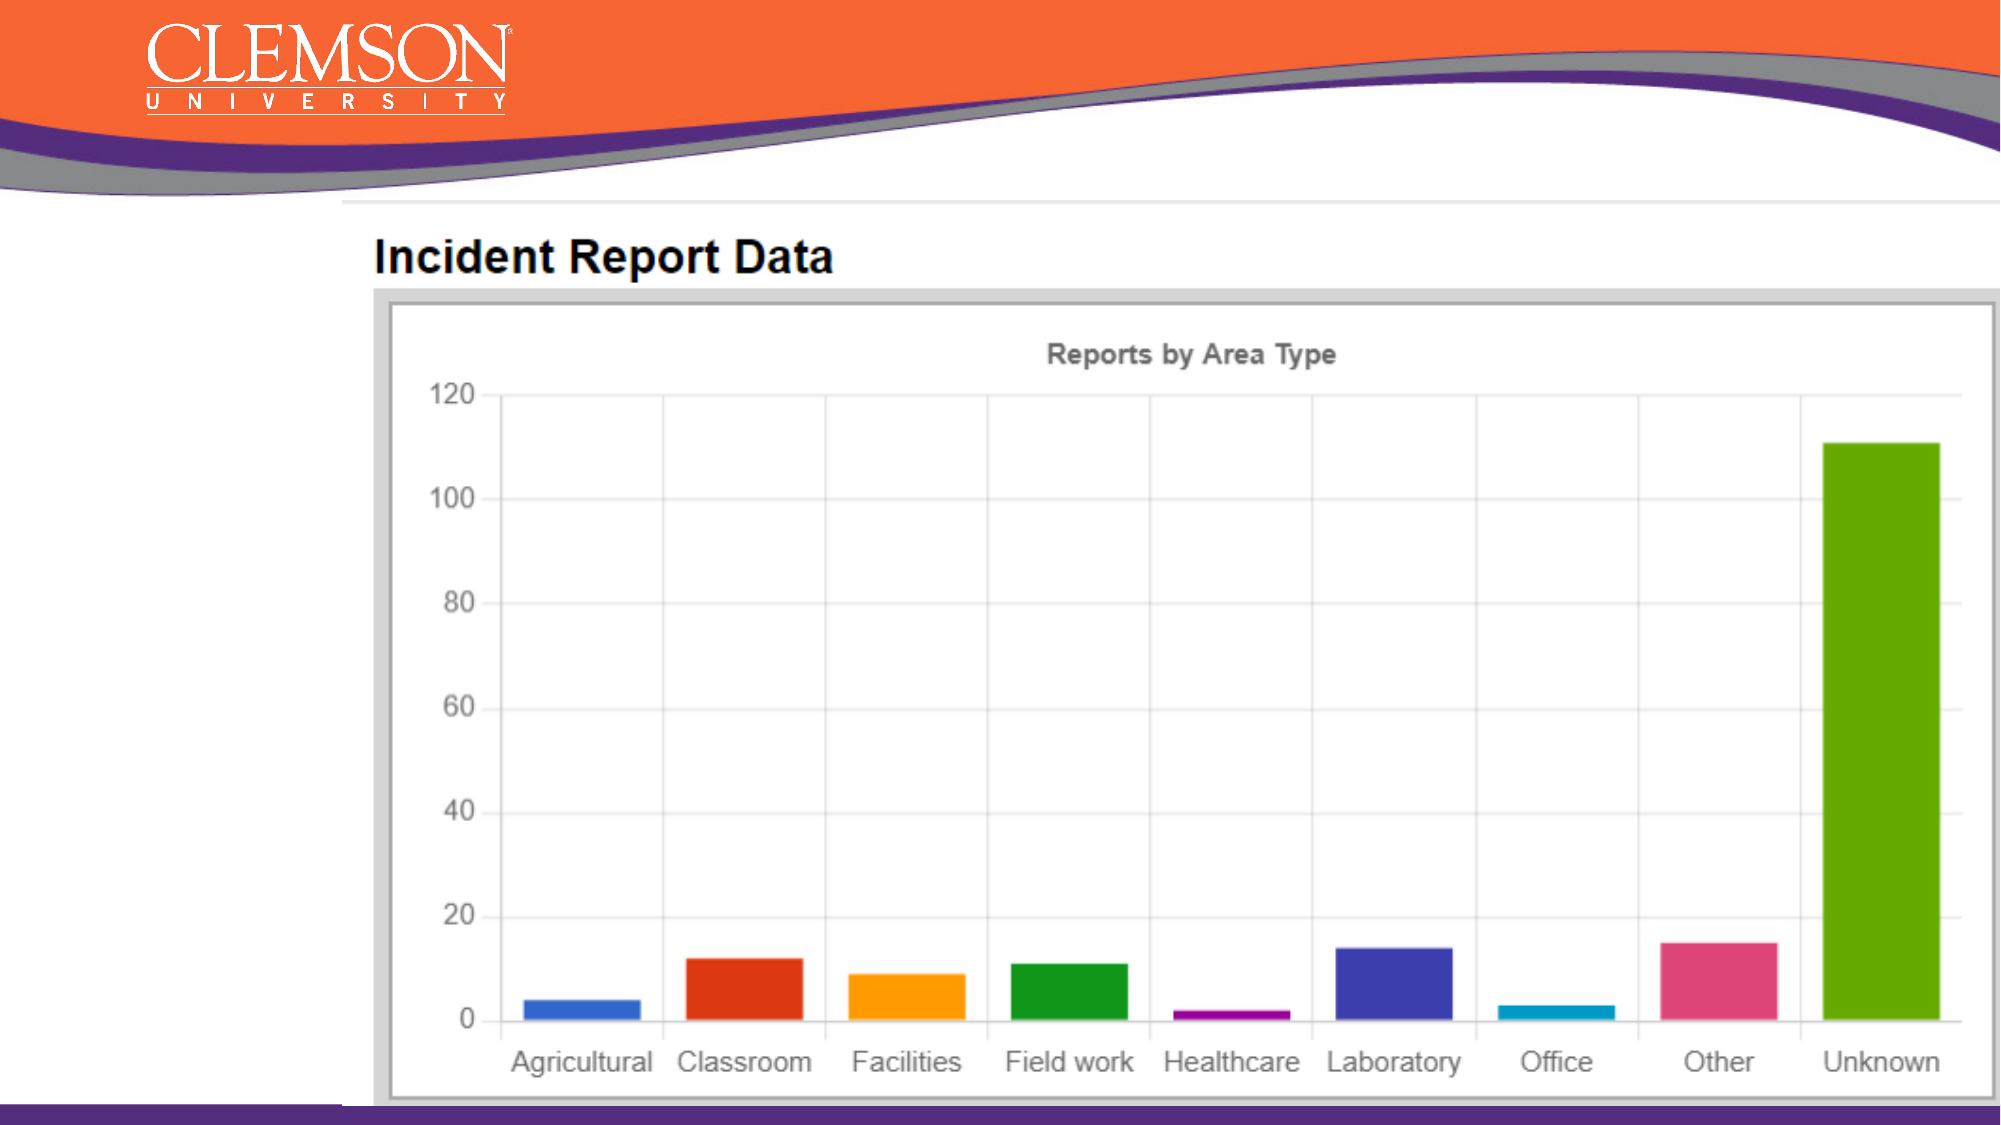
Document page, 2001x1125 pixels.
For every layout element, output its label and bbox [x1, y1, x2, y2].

picture [146, 23, 513, 115]
picture [342, 200, 2000, 1107]
